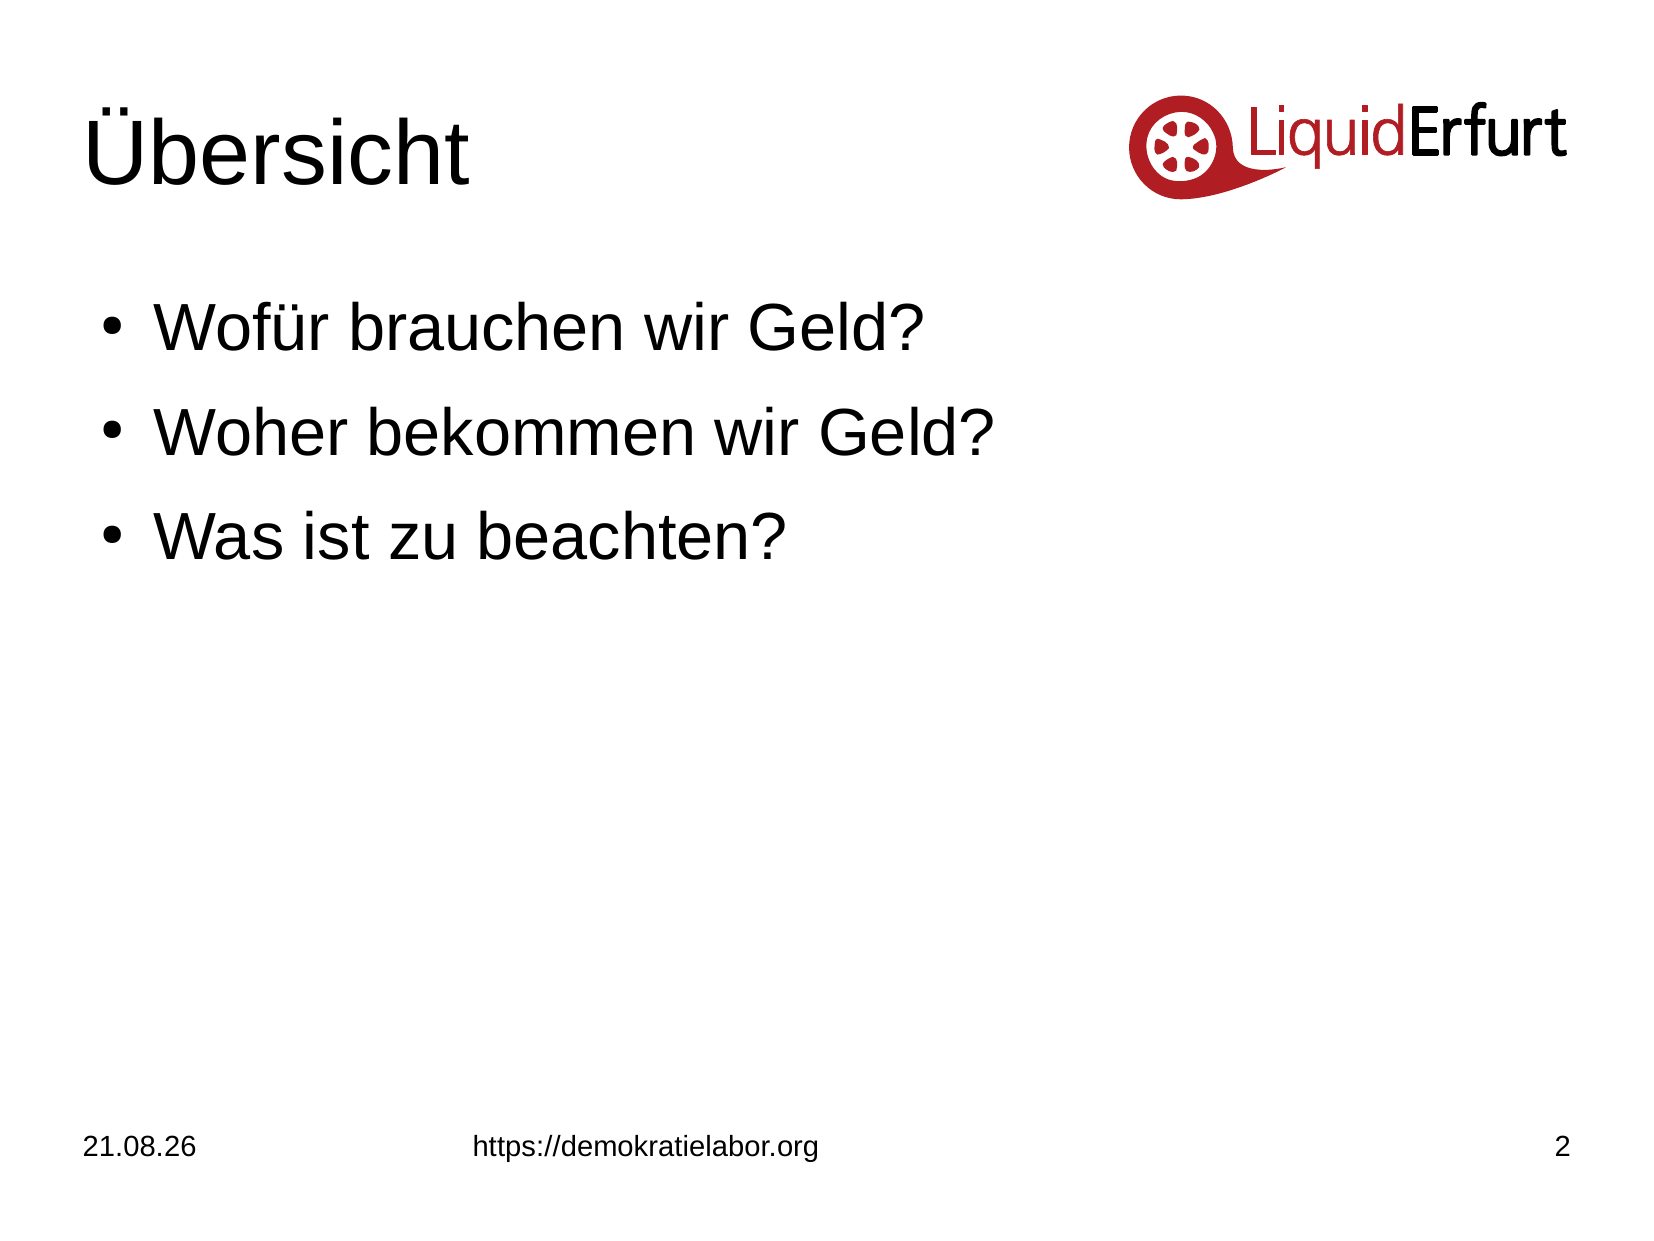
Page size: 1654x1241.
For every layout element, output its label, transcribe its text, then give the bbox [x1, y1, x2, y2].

list Wofür brauchen wir Geld? Woher bekommen wir Geld? Was ist zu beachten? [82, 290, 1571, 1010]
title Übersicht [82, 49, 1571, 257]
